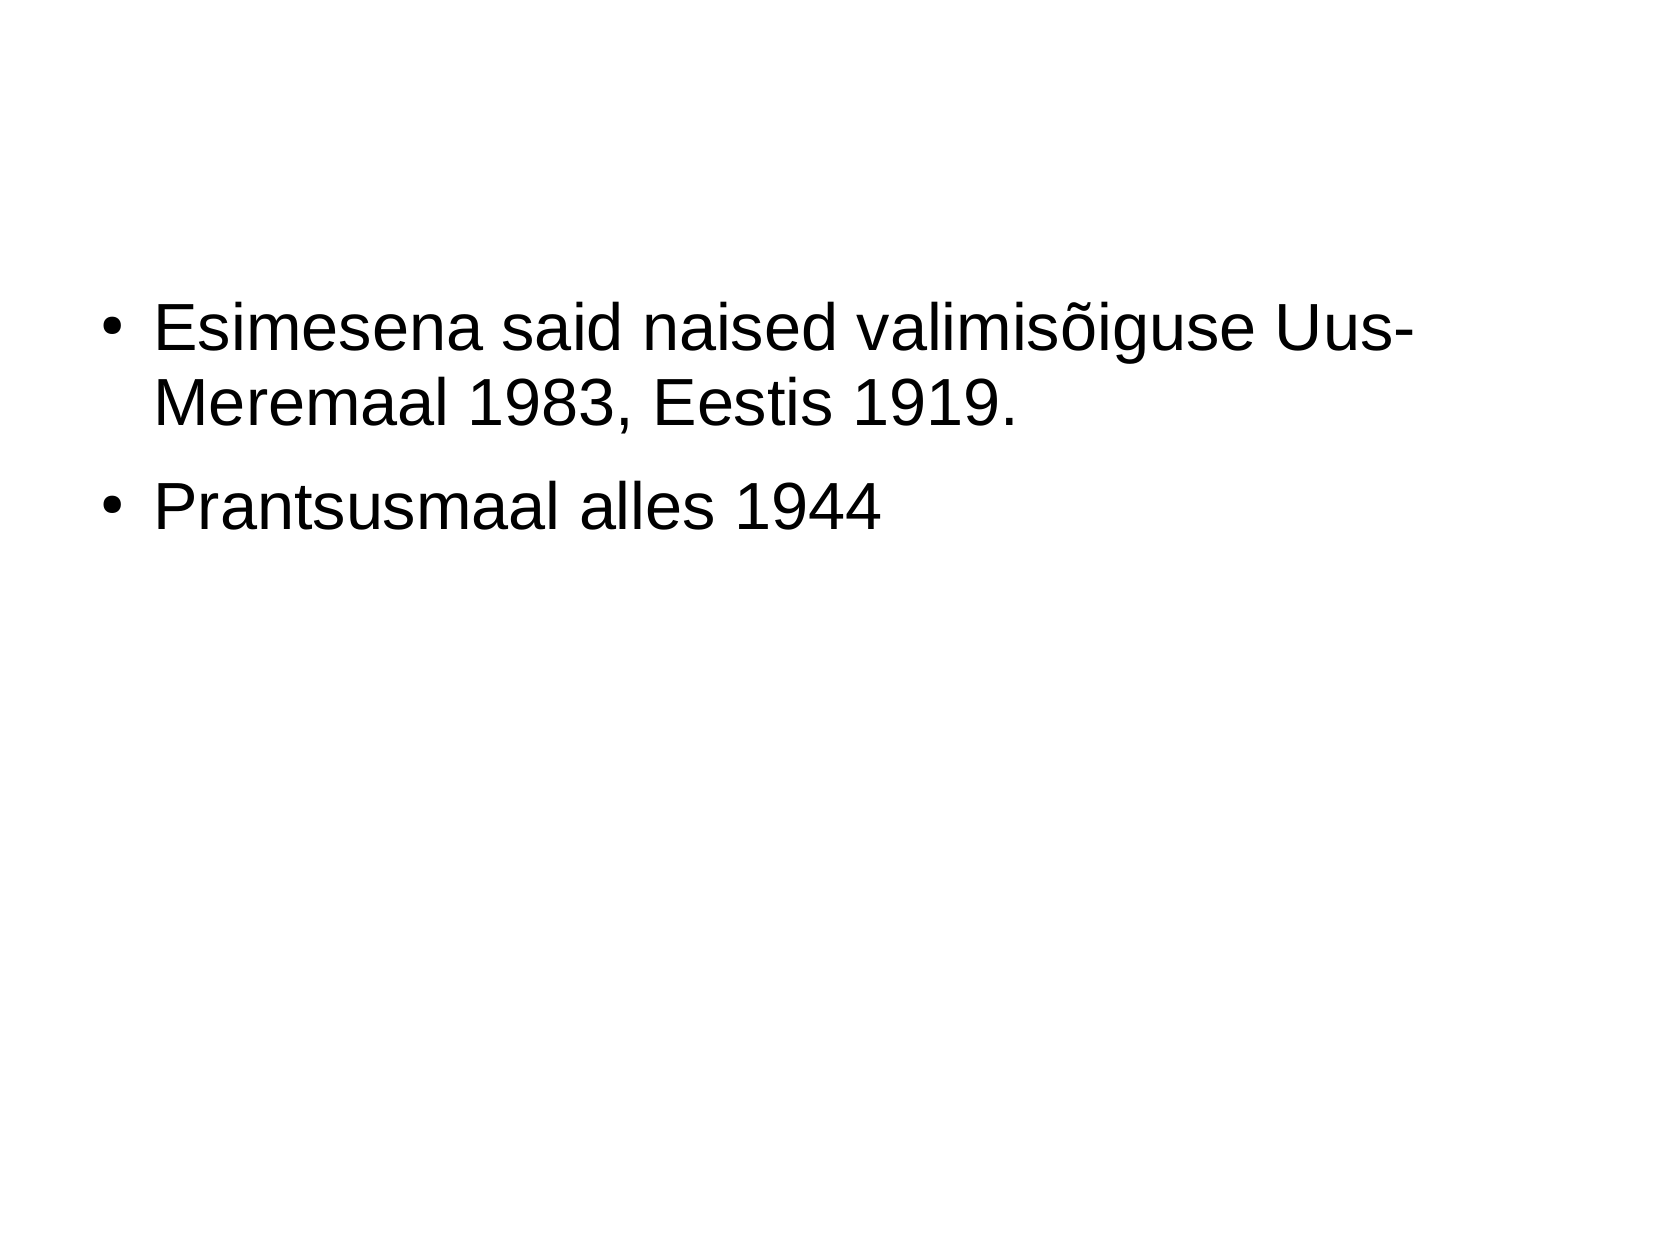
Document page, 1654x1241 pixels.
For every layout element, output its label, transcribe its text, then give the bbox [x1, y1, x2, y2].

list Esimesena said naised valimisõiguse Uus-Meremaal 1983, Eestis 1919. Prantsusmaal alles 1944 [82, 290, 1538, 1010]
